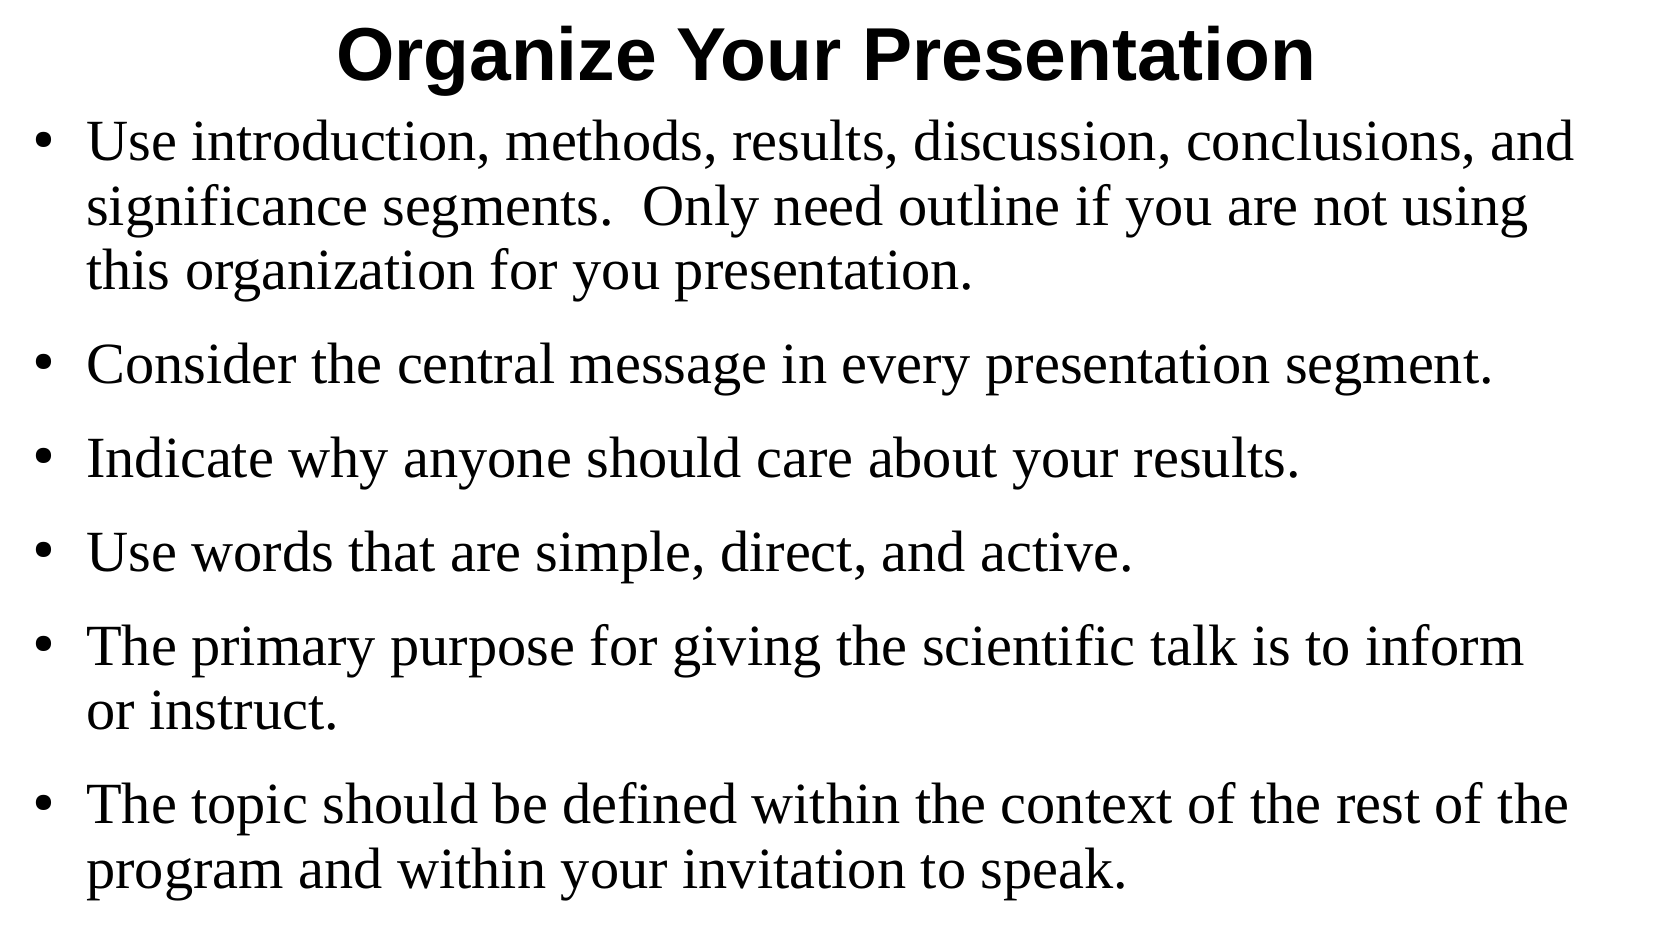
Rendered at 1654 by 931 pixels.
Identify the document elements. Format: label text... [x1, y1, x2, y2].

title Organize Your Presentation [0, 3, 1654, 105]
list Use introduction, methods, results, discussion, conclusions, and significance segments. Only need outline if you are not using this organization for you presentation. Consider the central message in every presentation segment. Indicate why anyone should care about your results. Use words that are simple, direct, and active. The primary purpose for giving the scientific talk is to inform or instruct. The topic should be defined within the context of the rest of the program and within your invitation to speak. The depth and scope of the content is determined by the audience profile and the time given for you to speak. [15, 108, 1582, 916]
